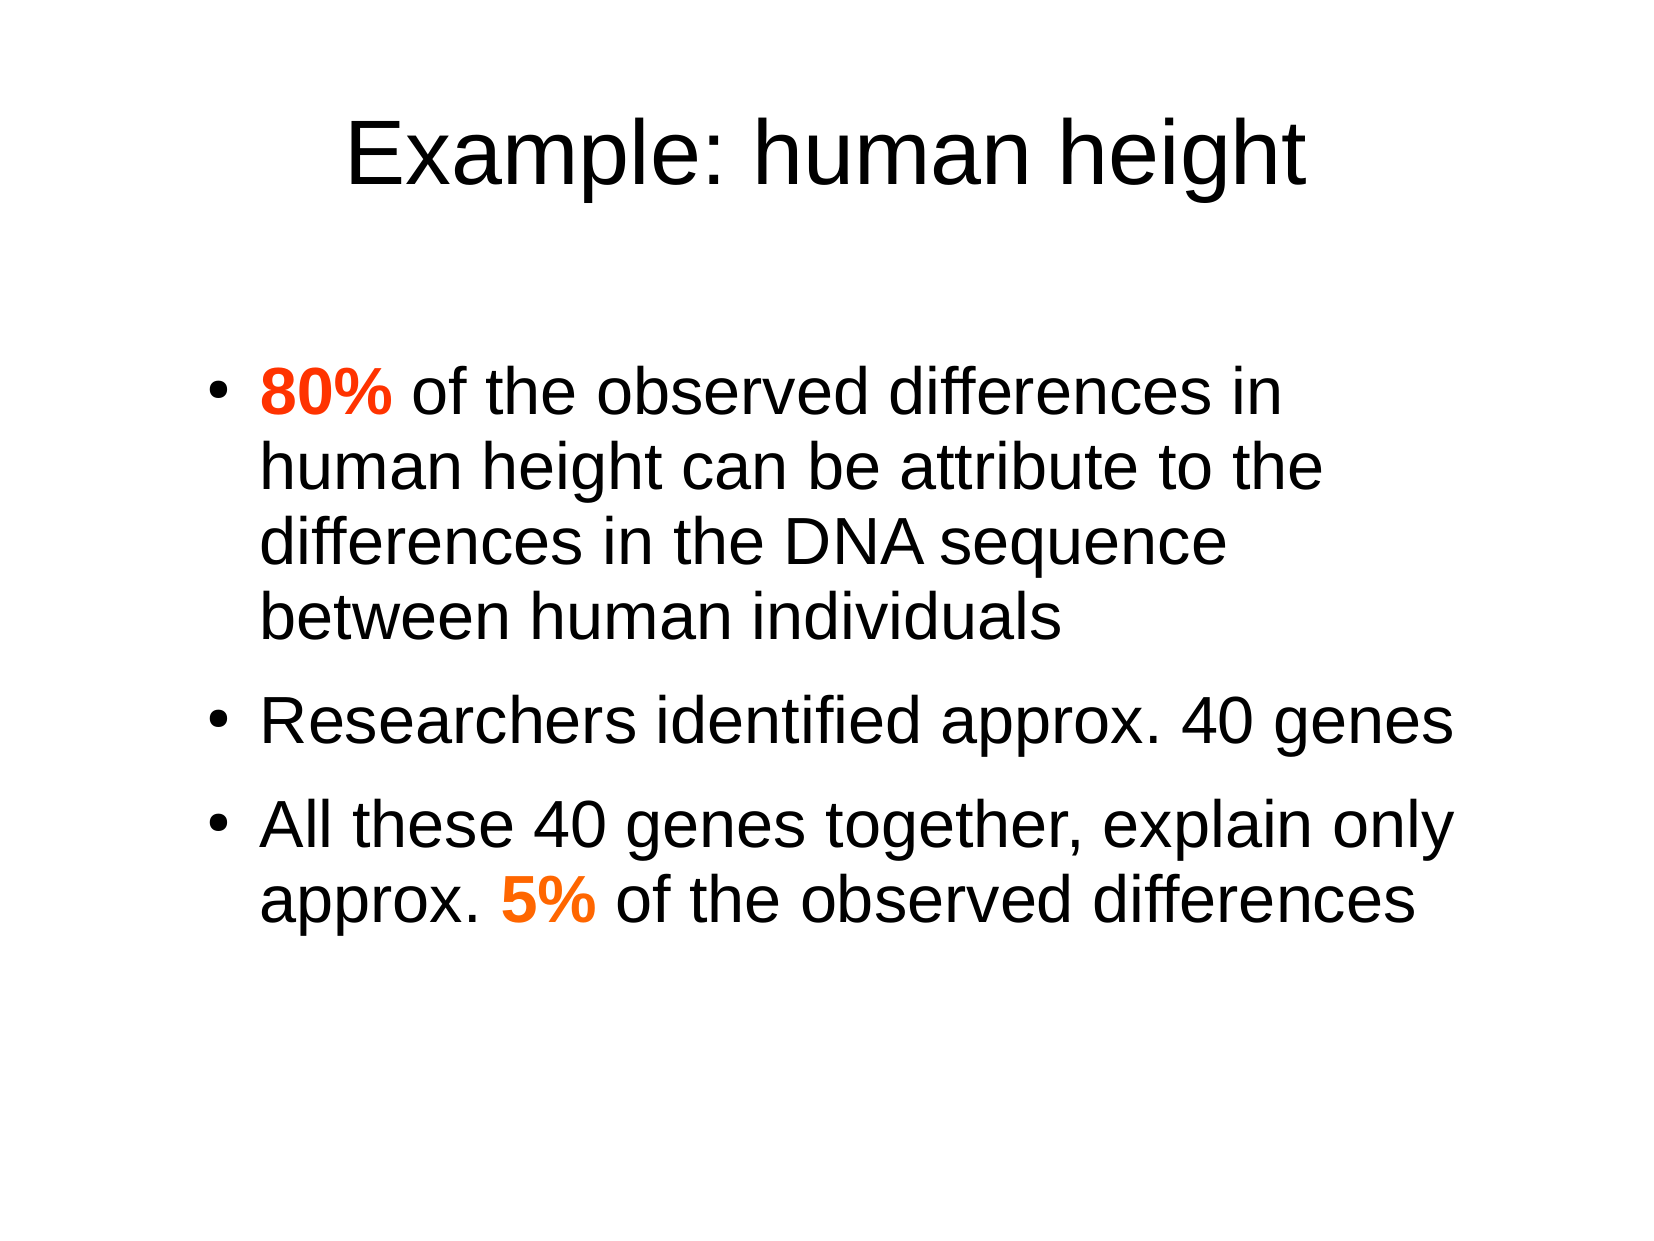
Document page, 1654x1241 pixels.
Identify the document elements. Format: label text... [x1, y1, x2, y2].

list 80% of the observed differences in human height can be attribute to the differences in the DNA sequence between human individuals Researchers identified approx. 40 genes All these 40 genes together, explain only approx. 5% of the observed differences [188, 354, 1477, 1173]
title Example: human height [82, 49, 1571, 257]
